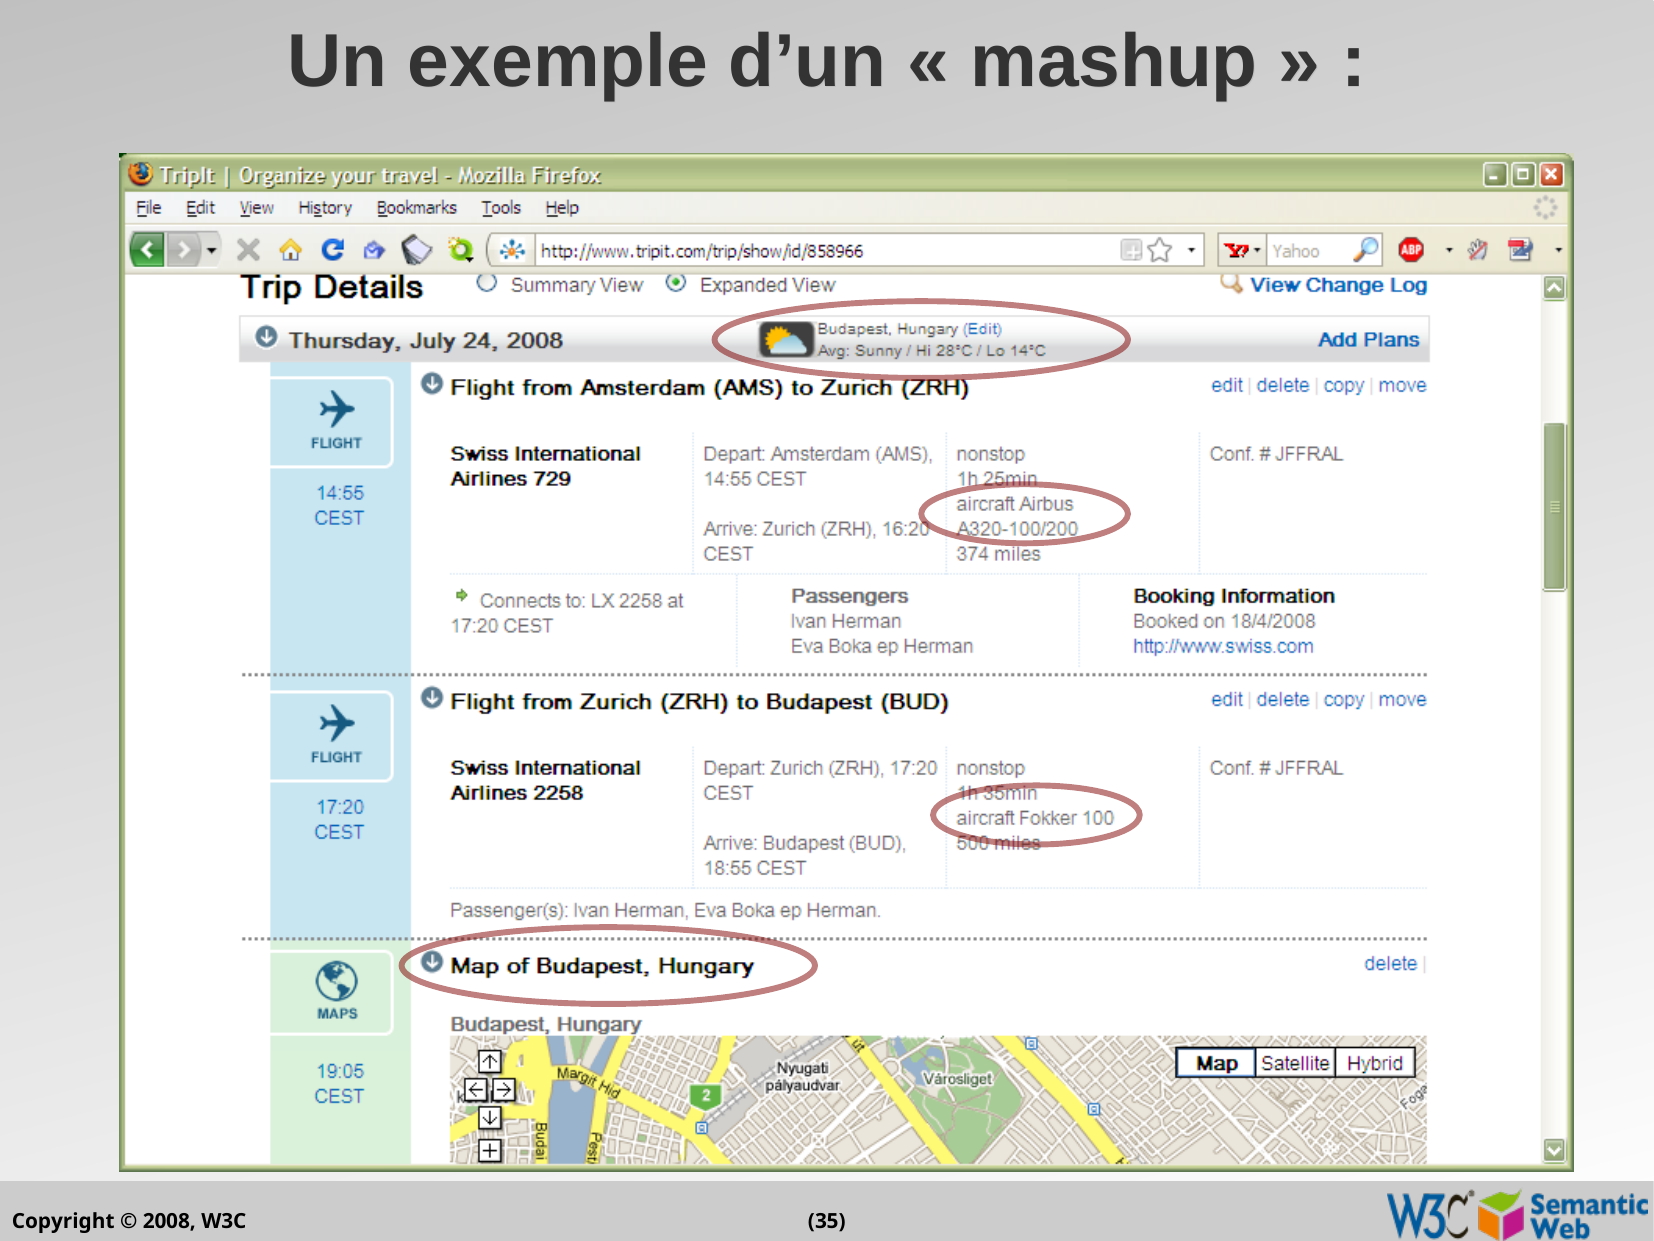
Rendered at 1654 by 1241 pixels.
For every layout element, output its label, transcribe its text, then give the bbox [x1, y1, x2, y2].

picture [119, 153, 1574, 1172]
title Un exemple d’un « mashup » : [0, 0, 1654, 119]
picture [1387, 1187, 1648, 1241]
